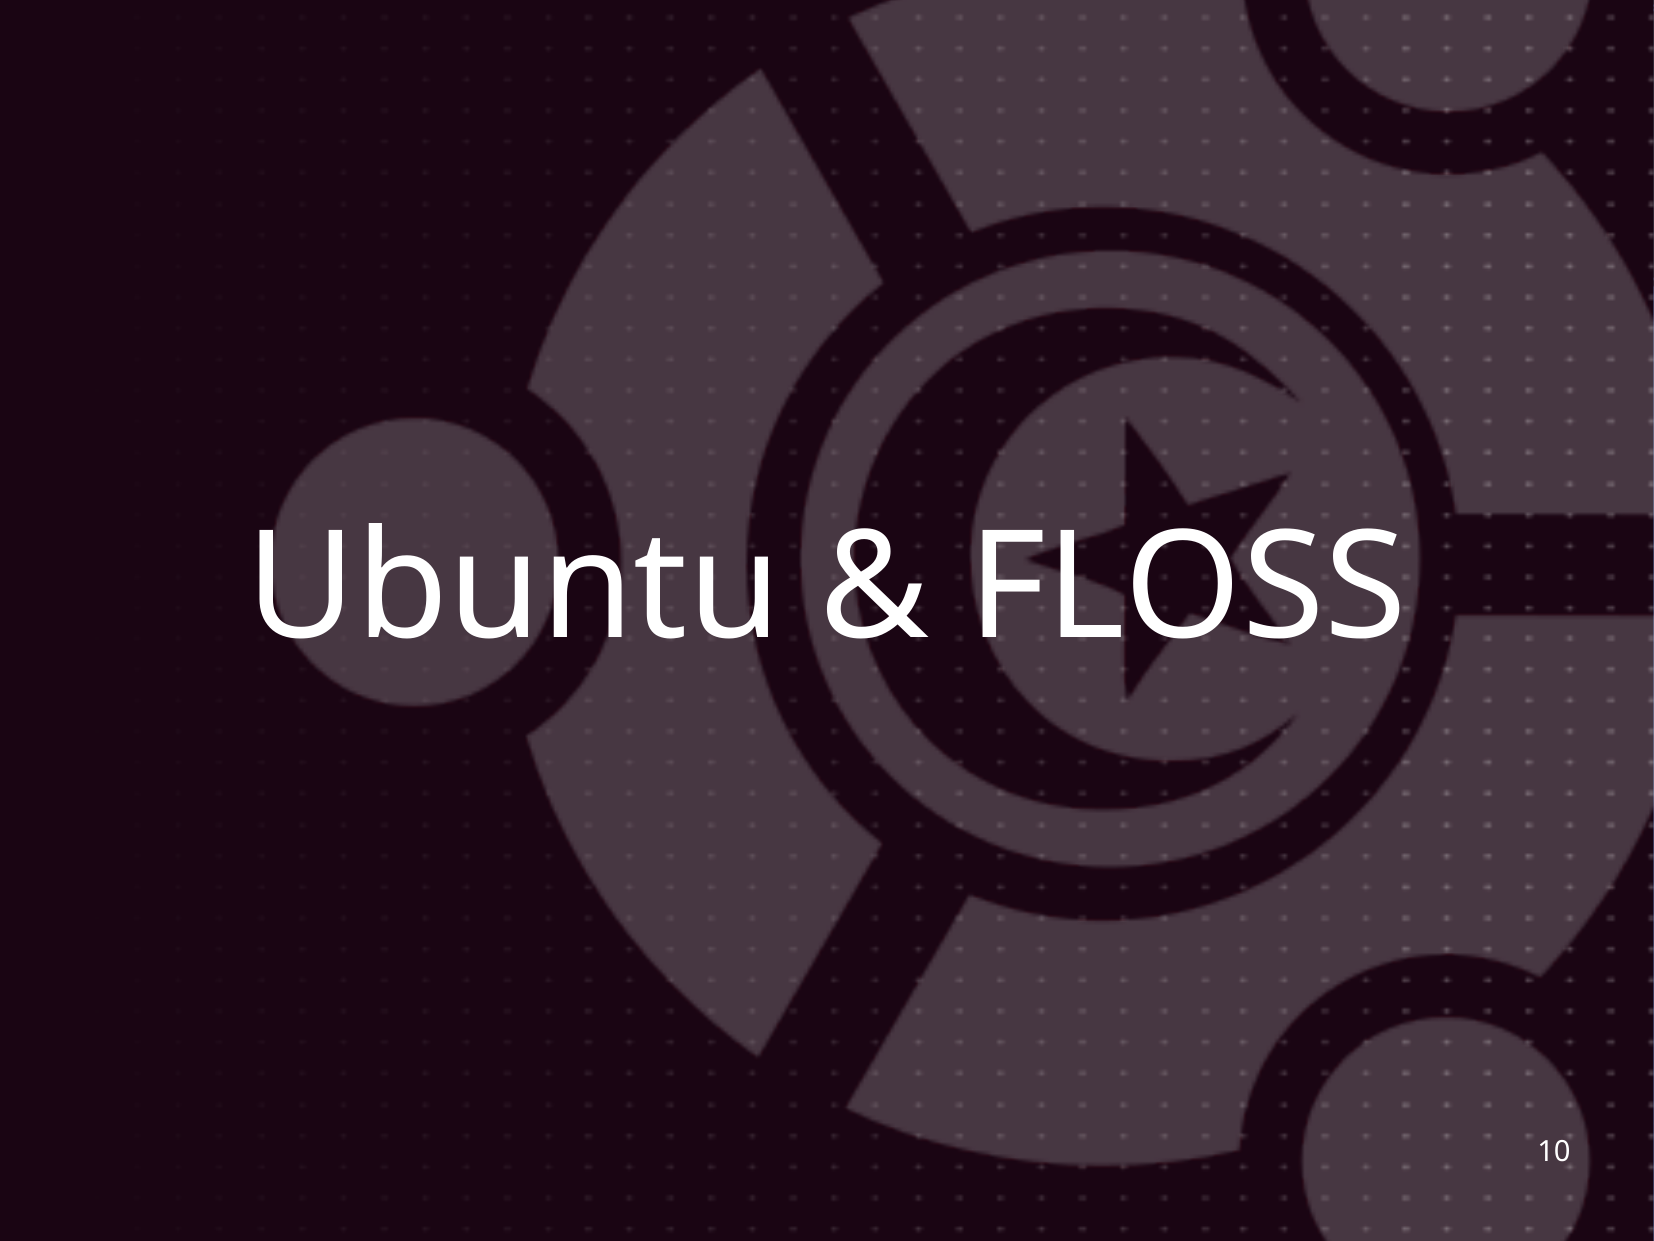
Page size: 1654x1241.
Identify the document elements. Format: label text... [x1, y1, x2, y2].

picture [0, 0, 1654, 1241]
subtitle Ubuntu & FLOSS [82, 49, 1571, 1109]
